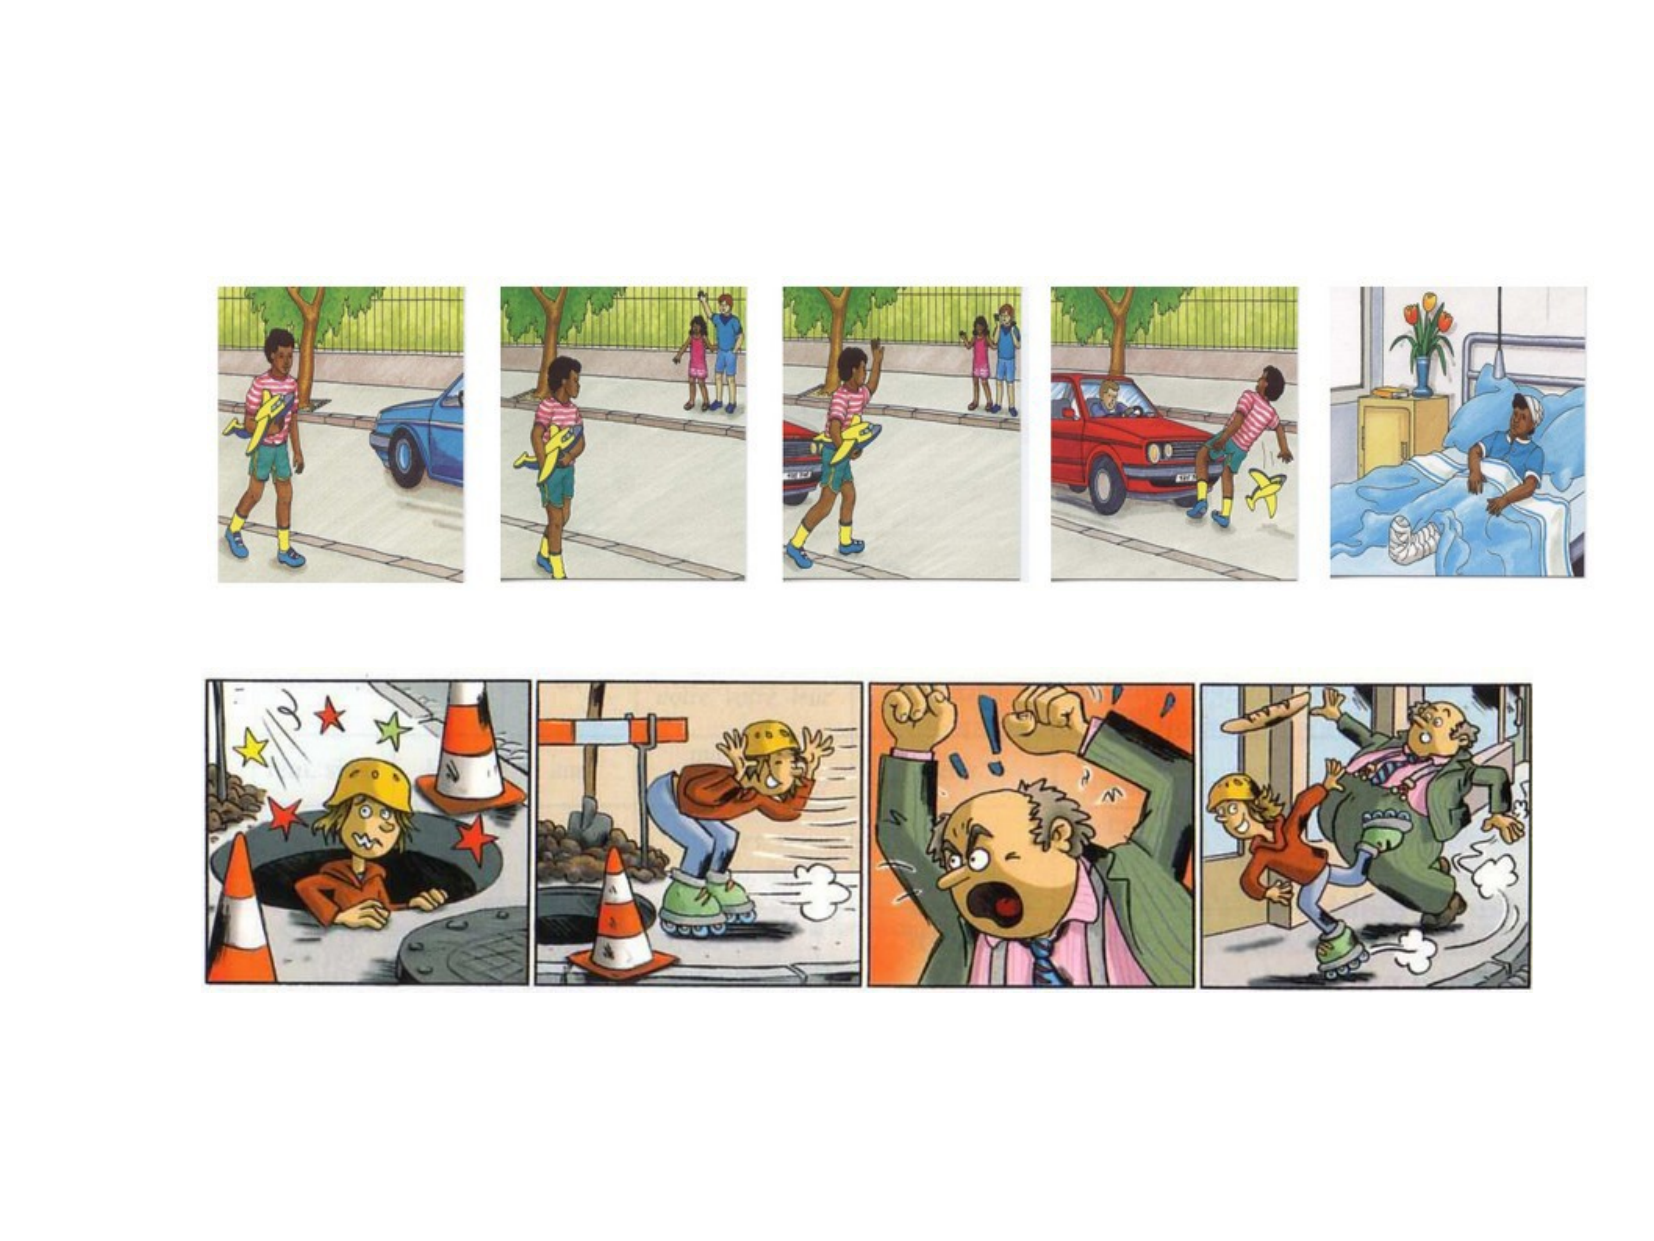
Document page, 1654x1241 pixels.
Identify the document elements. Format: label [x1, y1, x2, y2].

text_box [201, 667, 1533, 992]
text_box [207, 277, 1594, 591]
